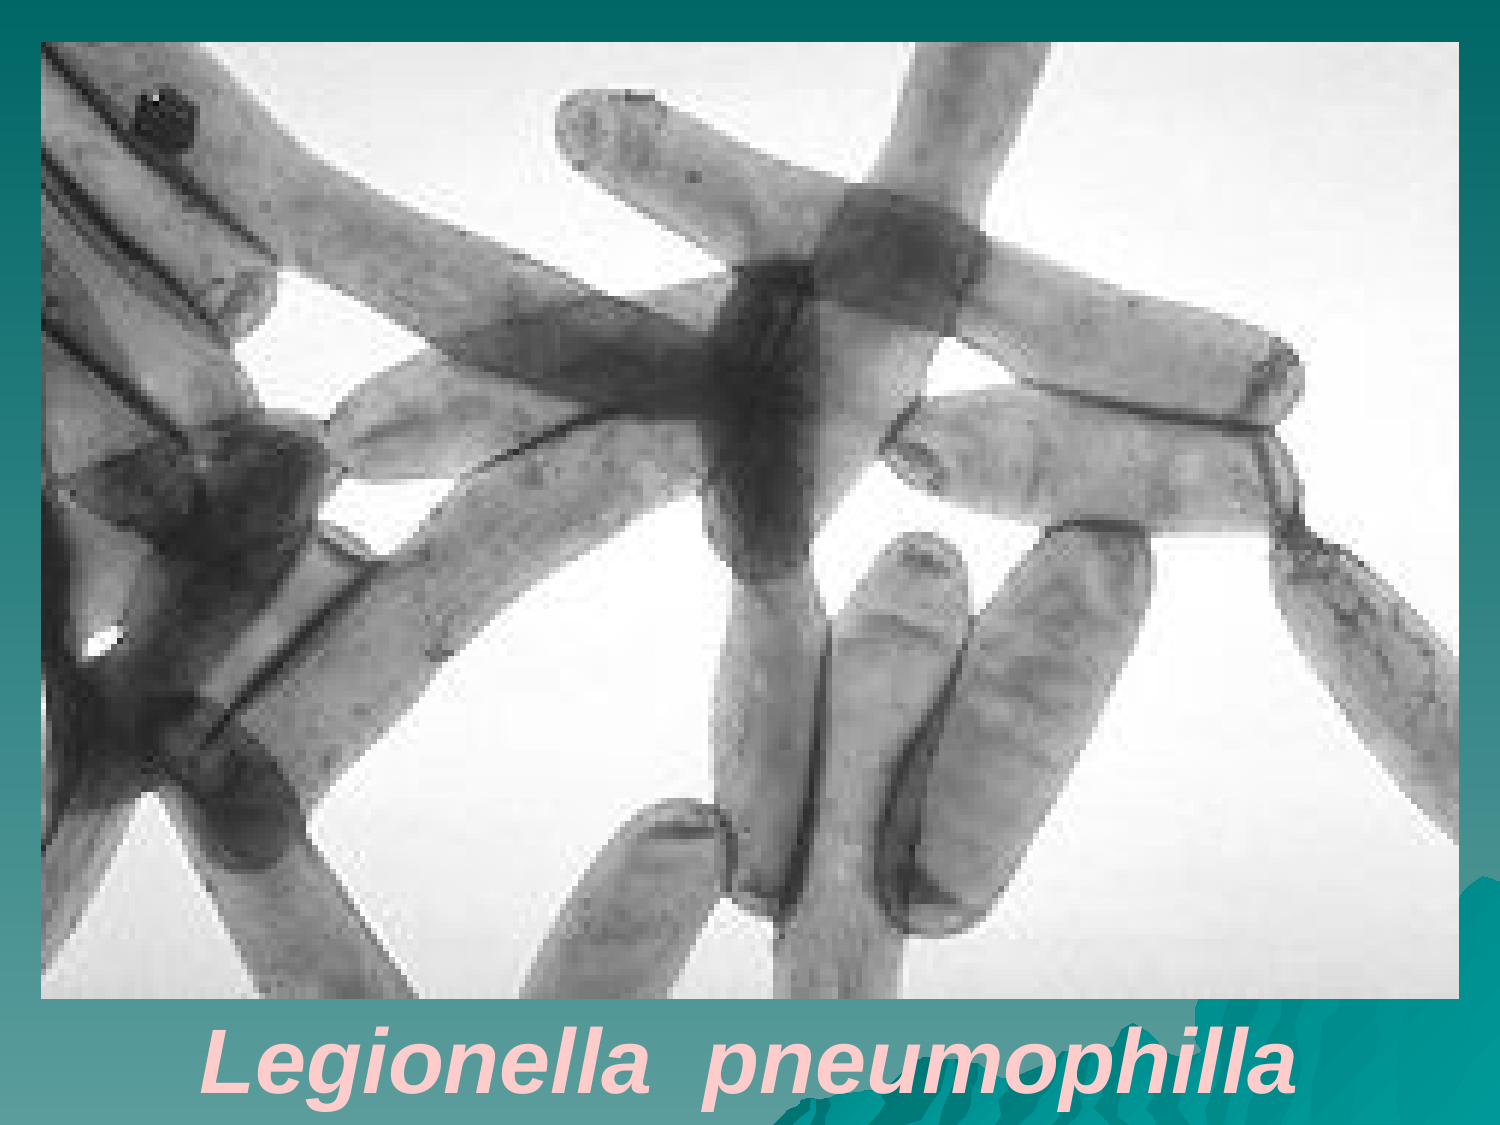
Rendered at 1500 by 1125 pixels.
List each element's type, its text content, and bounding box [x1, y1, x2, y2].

title Legionella pneumophilla [75, 999, 1425, 1125]
picture [41, 42, 1459, 999]
